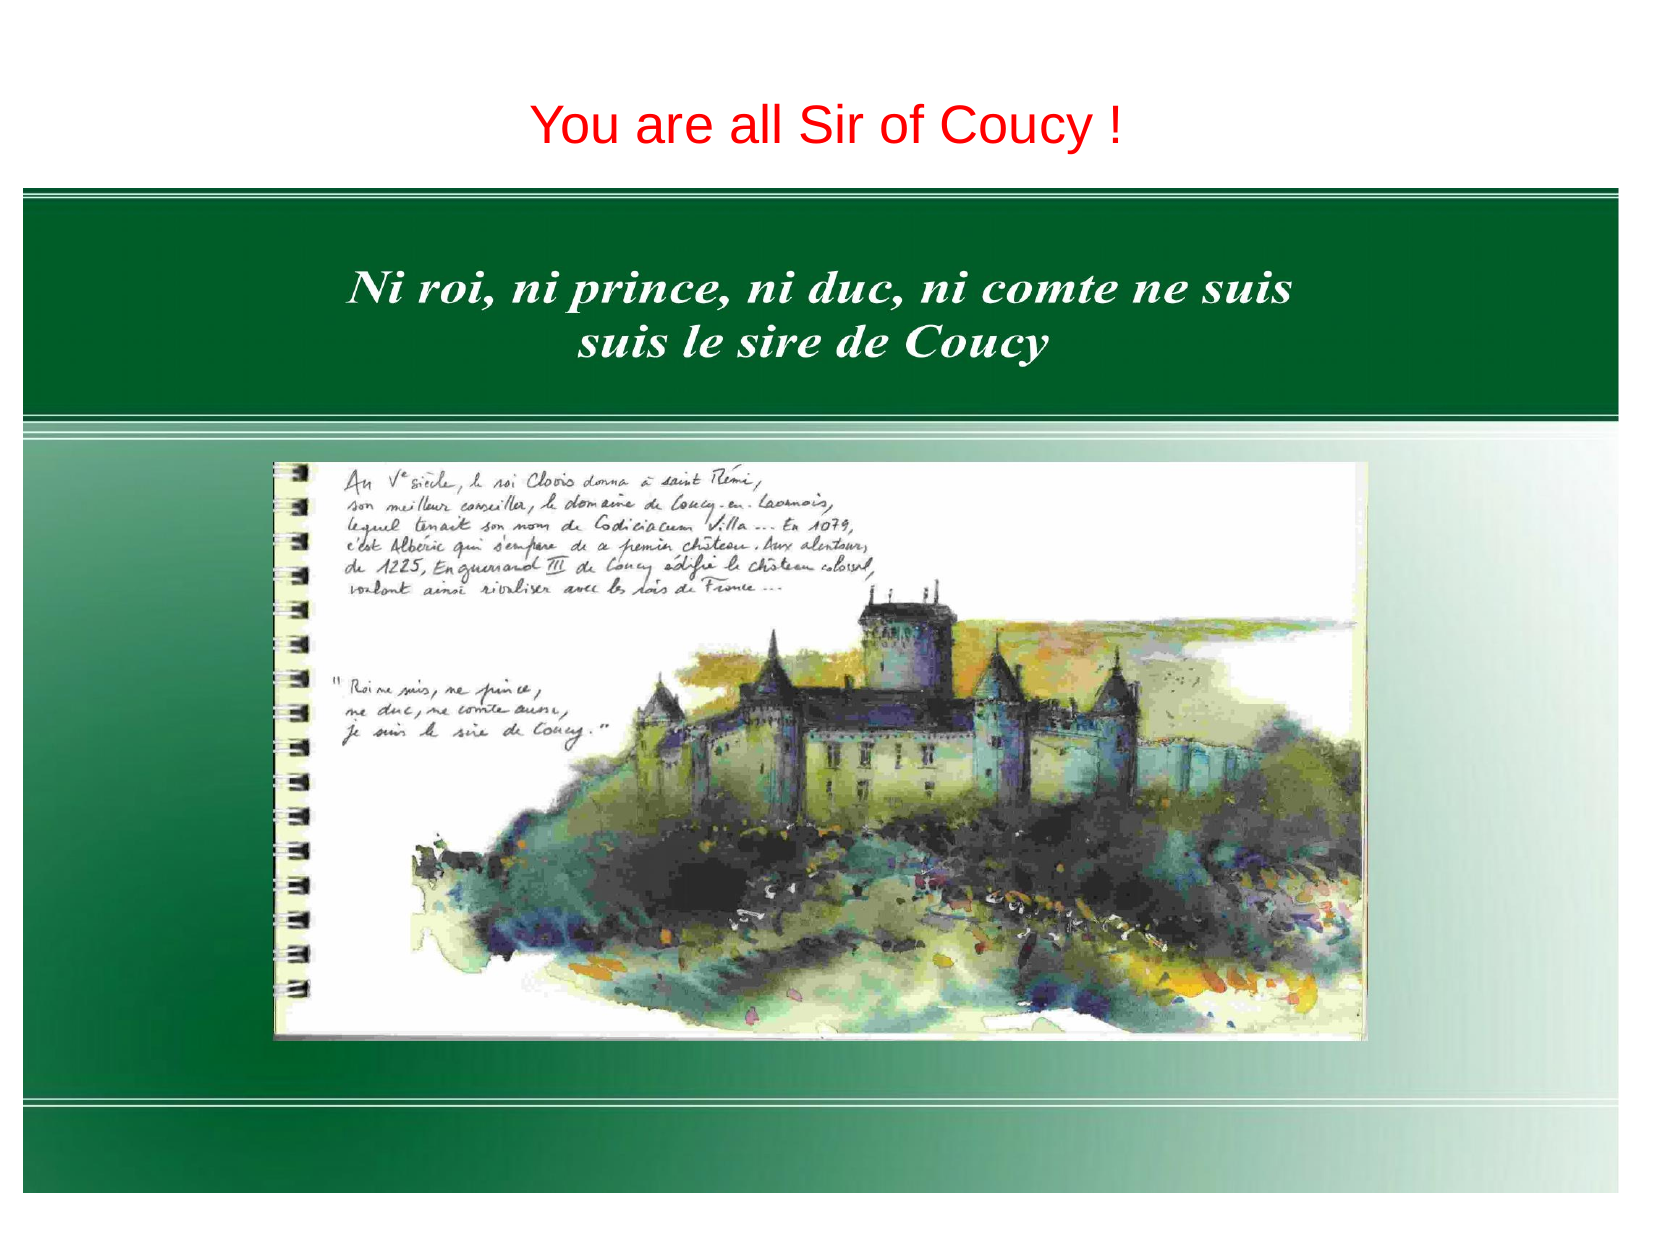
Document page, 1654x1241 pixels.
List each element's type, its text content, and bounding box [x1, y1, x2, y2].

picture [23, 188, 1619, 1193]
title You are all Sir of Coucy ! [82, 49, 1571, 188]
